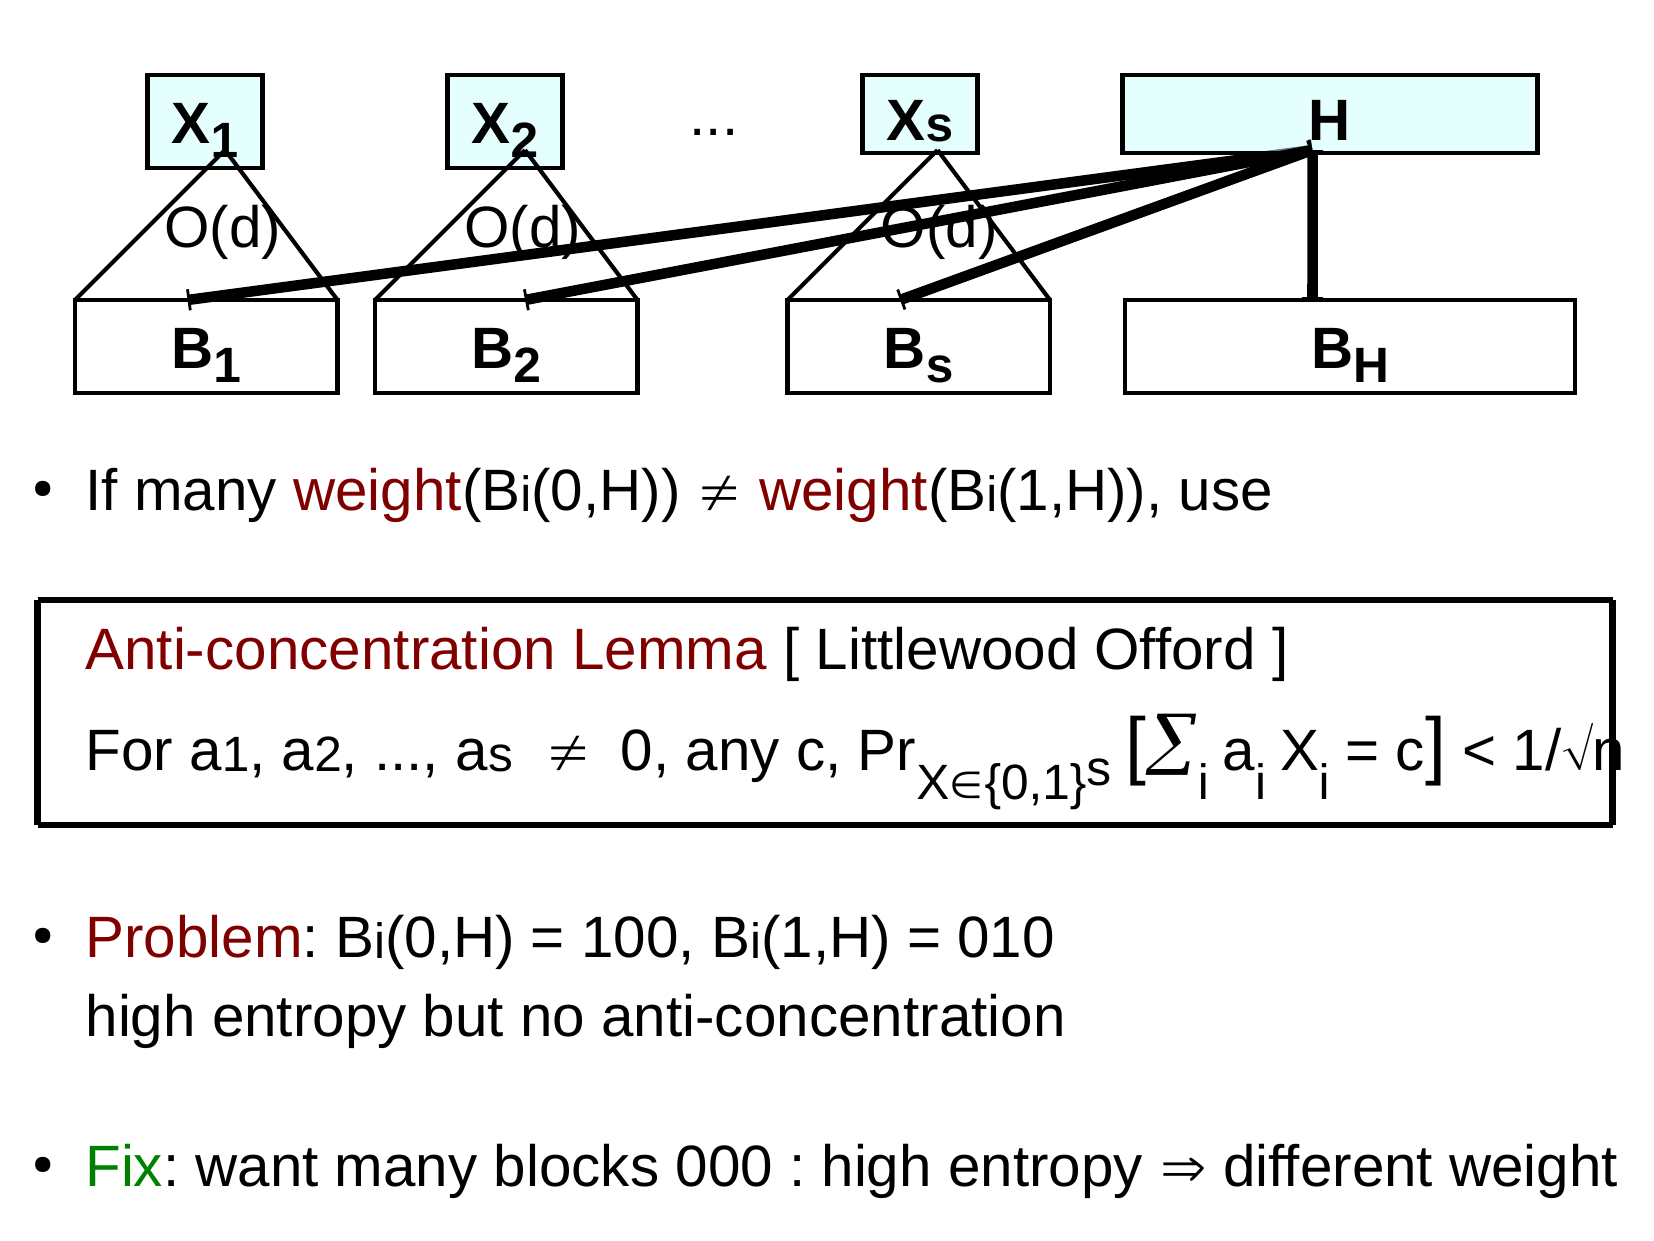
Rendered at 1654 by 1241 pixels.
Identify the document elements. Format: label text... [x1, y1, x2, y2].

text_box Xs [862, 75, 978, 154]
list If many weight(Bi(0,H))  weight(Bi(1,H)), use Anti-concentration Lemma [ Littlewood Offord ] For a1, a2, ..., as  0, any c, PrX{0,1}s [i ai Xi = c] < 1/n Problem: Bi(0,H) = 100, Bi(1,H) = 010 high entropy but no anti-concentration Fix: want many blocks 000 : high entropy  different weight [0, 450, 1654, 1238]
text_box O(d) [866, 187, 1013, 229]
text_box X2 [510, 157, 535, 169]
text_box O(d) [450, 187, 597, 268]
text_box X2 [447, 74, 563, 169]
text_box X1 [210, 157, 235, 169]
text_box ... [675, 75, 788, 155]
text_box B2 [374, 299, 638, 394]
text_box Bs [787, 299, 1051, 394]
text_box B1 [74, 299, 338, 394]
text_box O(d) [866, 213, 1013, 268]
text_box O(d) [150, 187, 297, 268]
text_box X1 [147, 74, 263, 169]
text_box H [1122, 75, 1538, 154]
text_box BH [1125, 299, 1576, 394]
